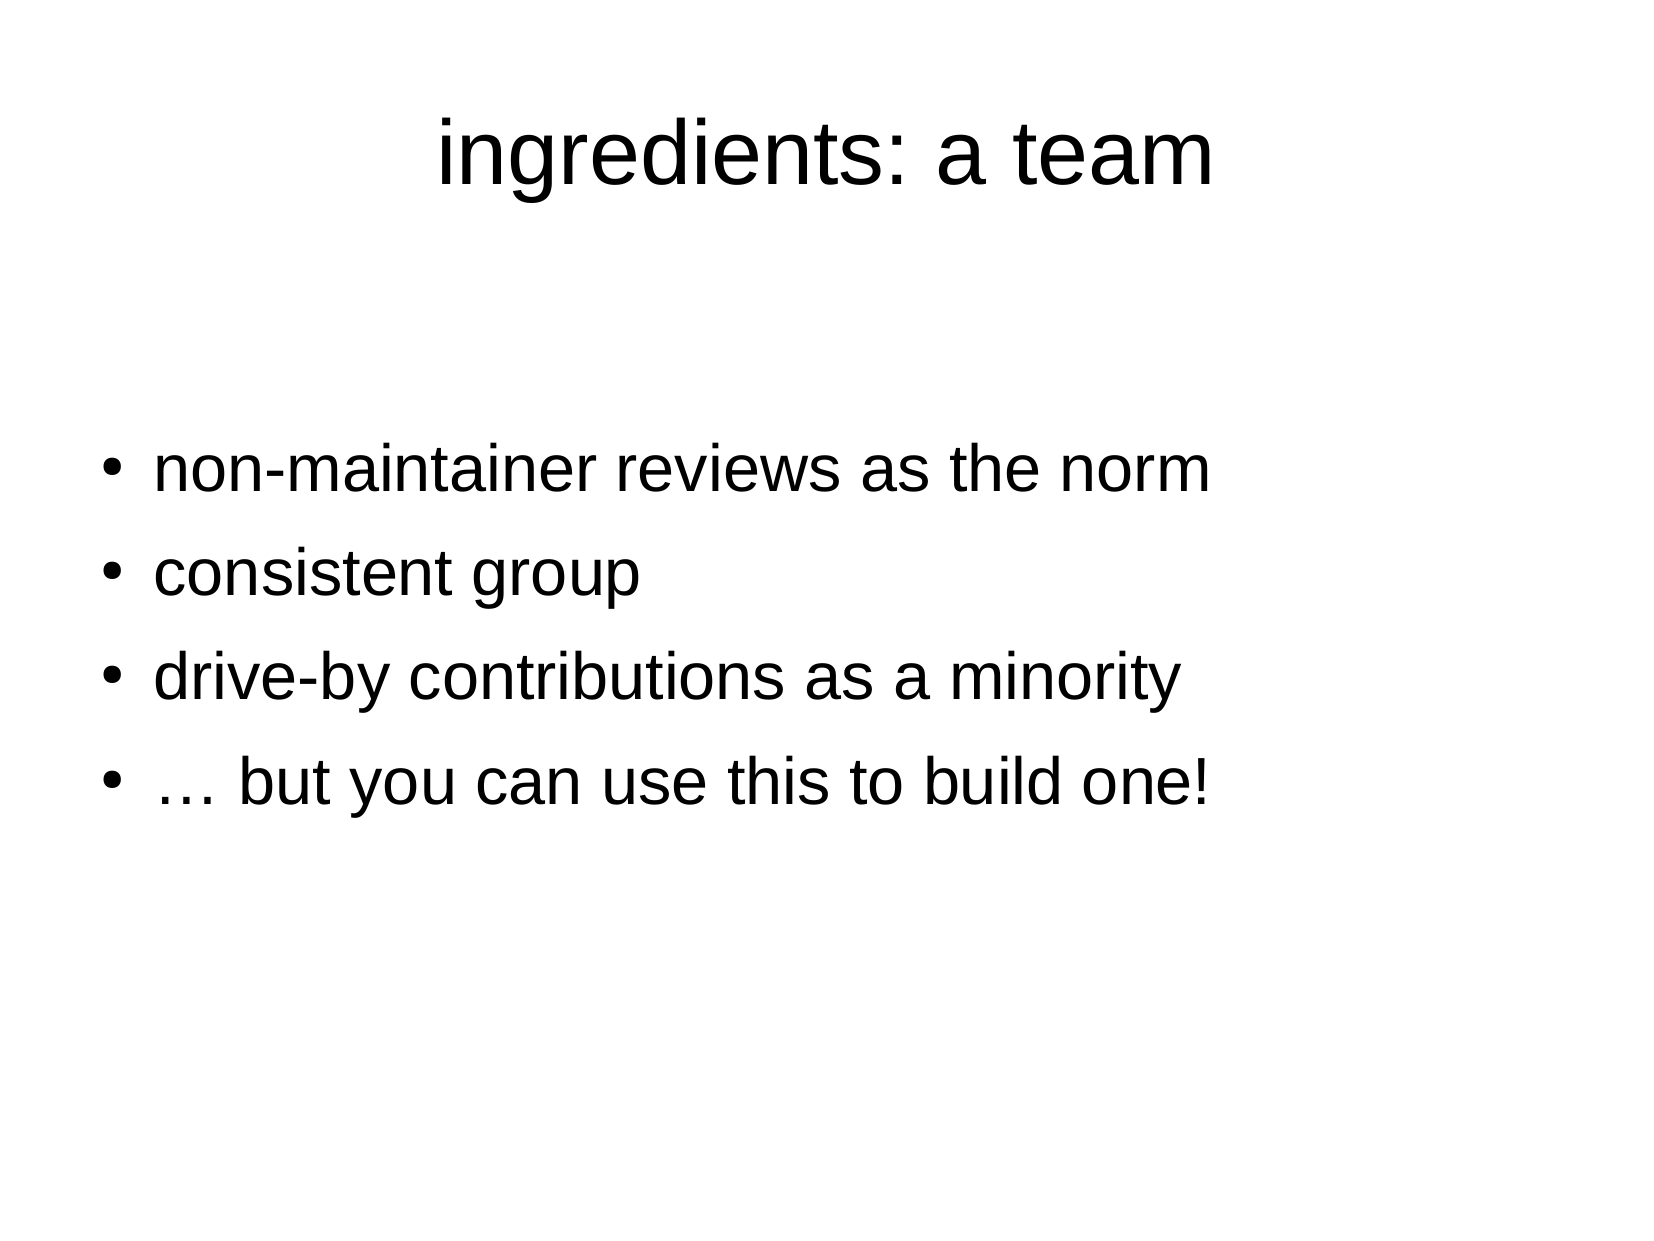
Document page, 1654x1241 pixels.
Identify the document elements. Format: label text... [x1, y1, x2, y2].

list non-maintainer reviews as the norm consistent group drive-by contributions as a minority … but you can use this to build one! [82, 431, 1571, 1021]
title ingredients: a team [82, 49, 1571, 257]
